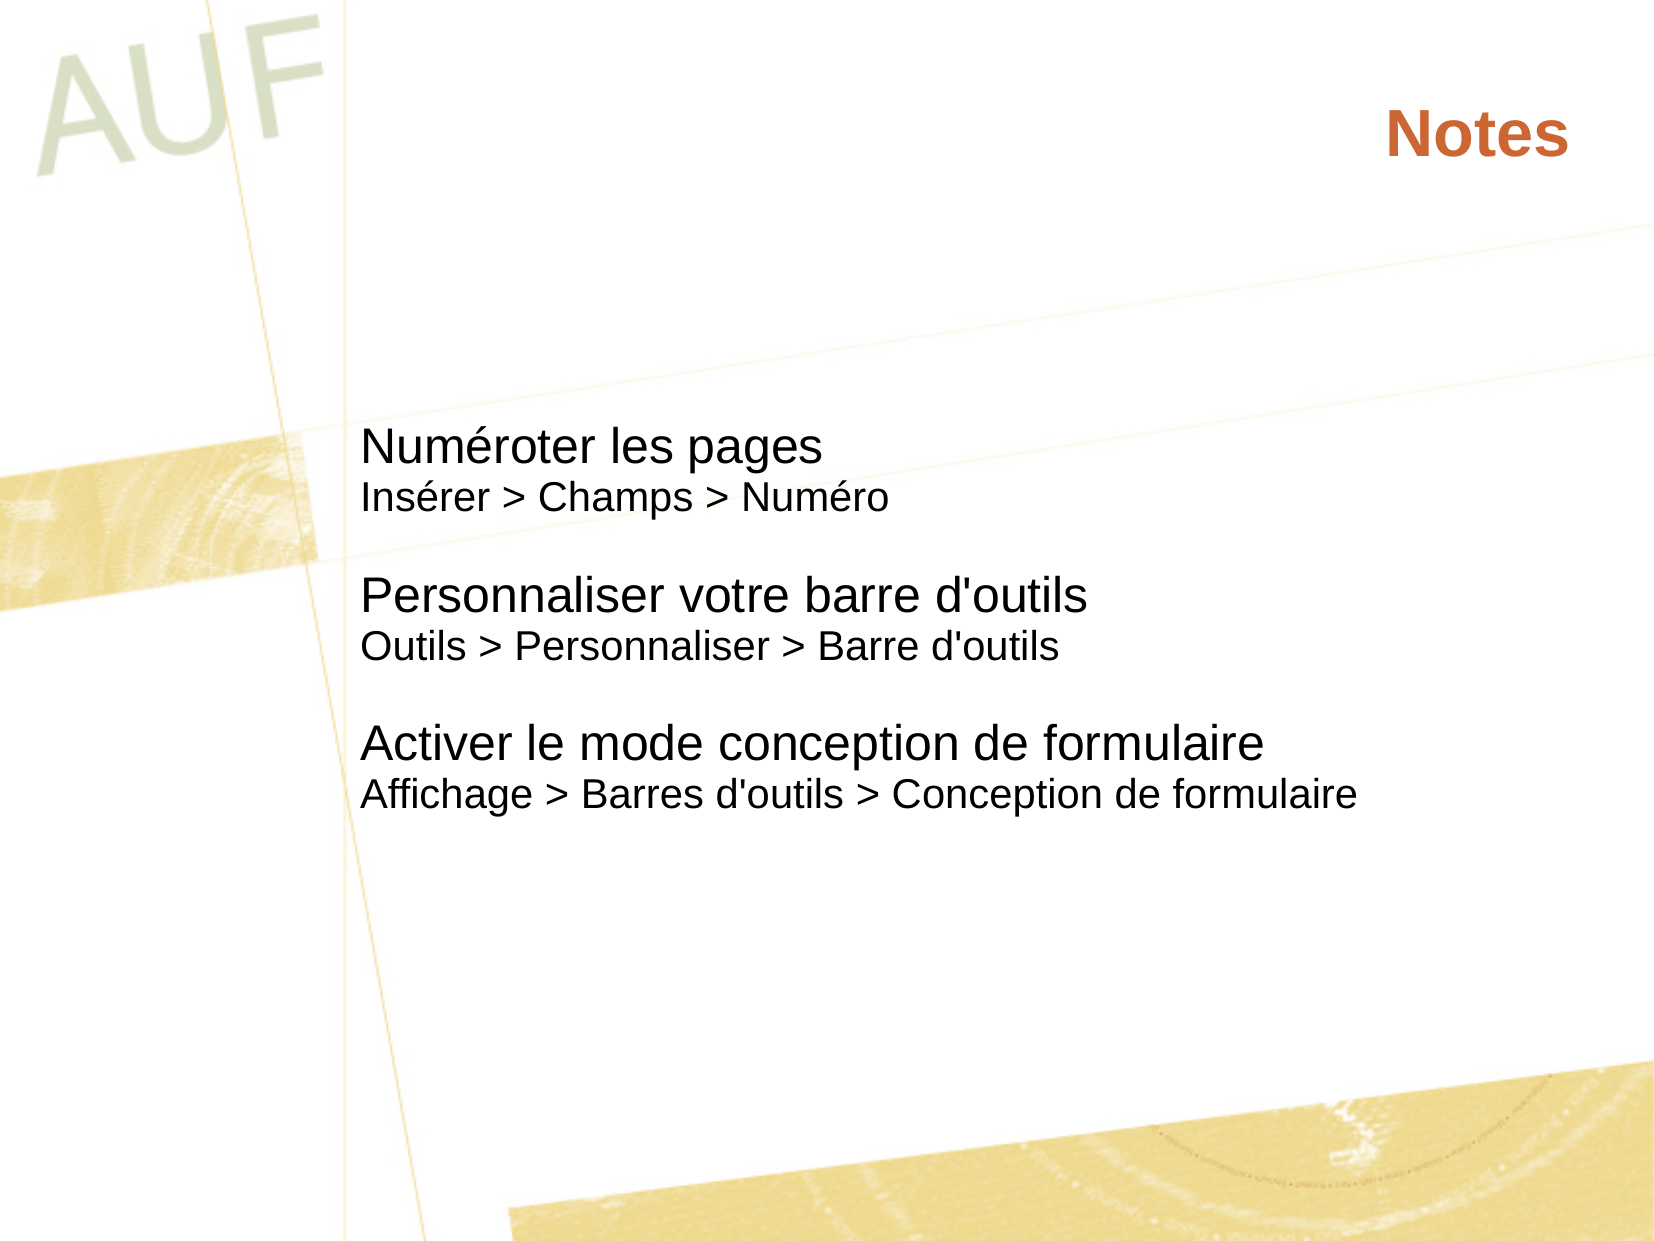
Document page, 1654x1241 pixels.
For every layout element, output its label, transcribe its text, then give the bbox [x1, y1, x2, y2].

subtitle Numéroter les pages Insérer > Champs > Numéro Personnaliser votre barre d'outils Outils > Personnaliser > Barre d'outils Activer le mode conception de formulaire Affichage > Barres d'outils > Conception de formulaire [324, 236, 1571, 1093]
picture [0, 0, 1654, 1241]
title Notes [324, 59, 1571, 207]
